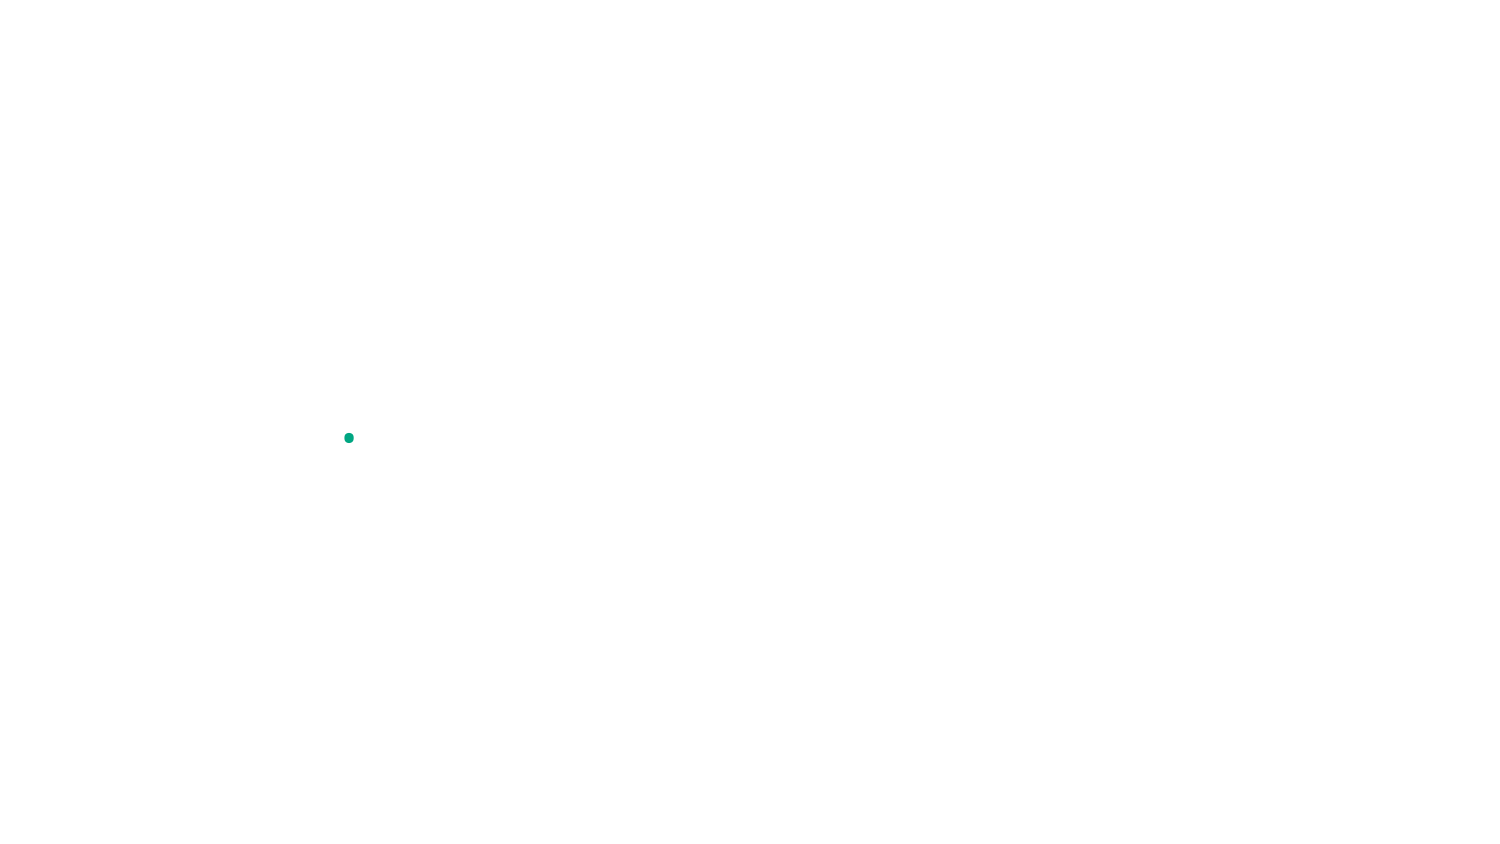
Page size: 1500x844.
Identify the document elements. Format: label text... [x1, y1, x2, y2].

text_box Games. [59, 272, 1431, 540]
